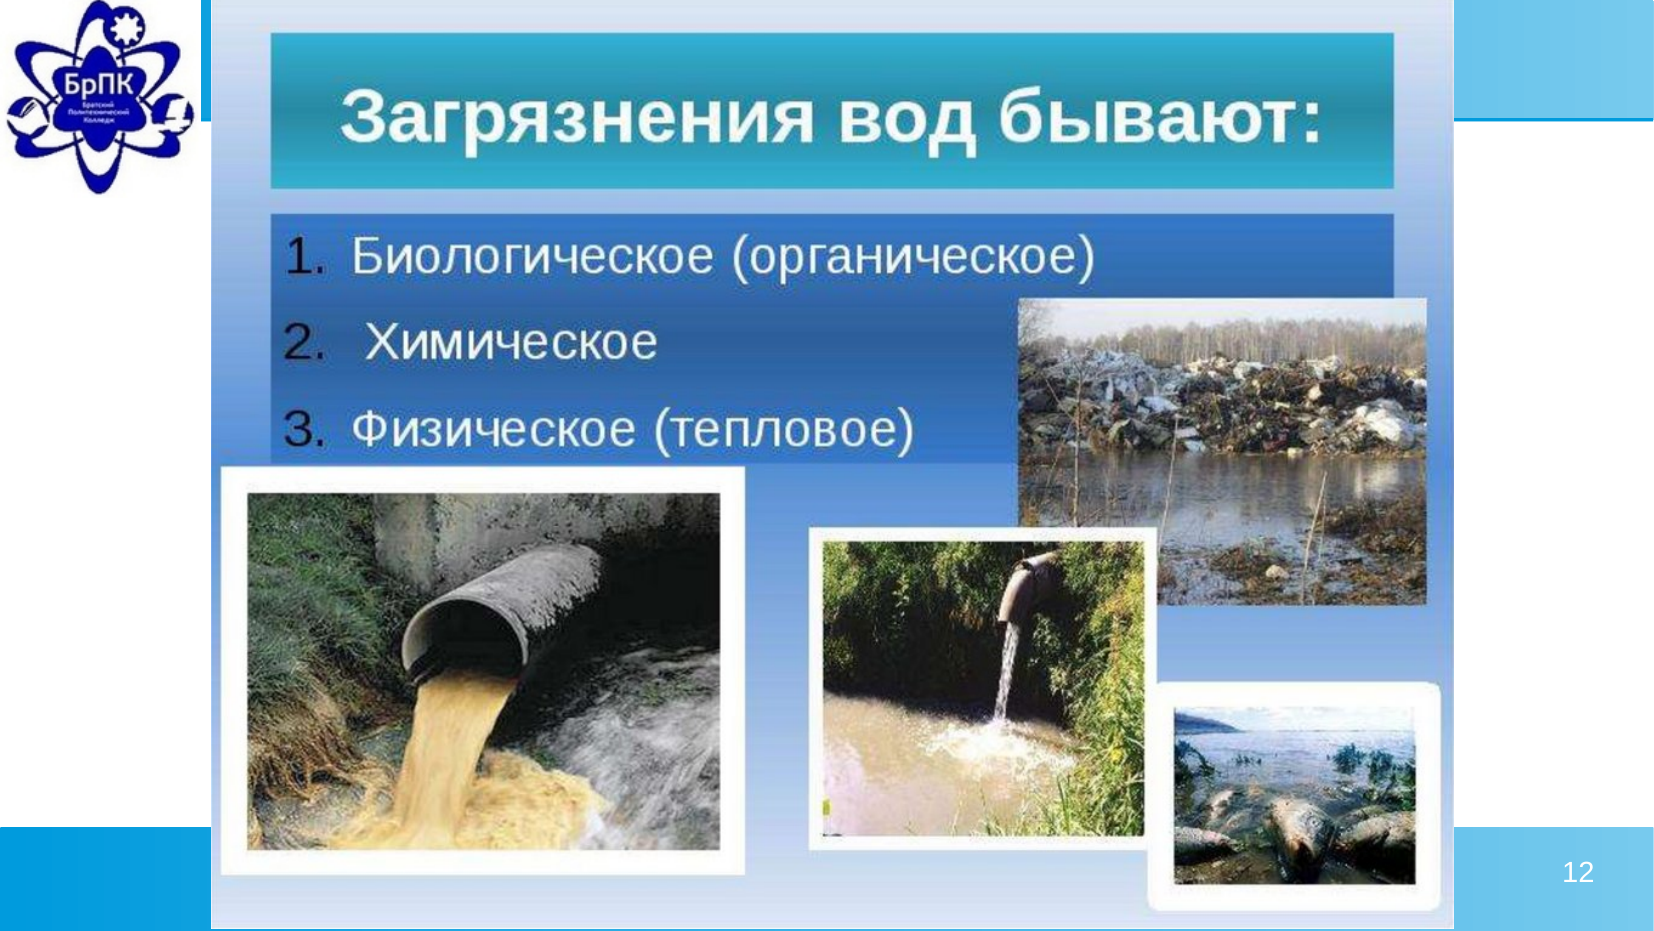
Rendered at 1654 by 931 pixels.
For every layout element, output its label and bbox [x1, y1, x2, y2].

picture [0, 0, 201, 198]
picture [211, 0, 1454, 929]
